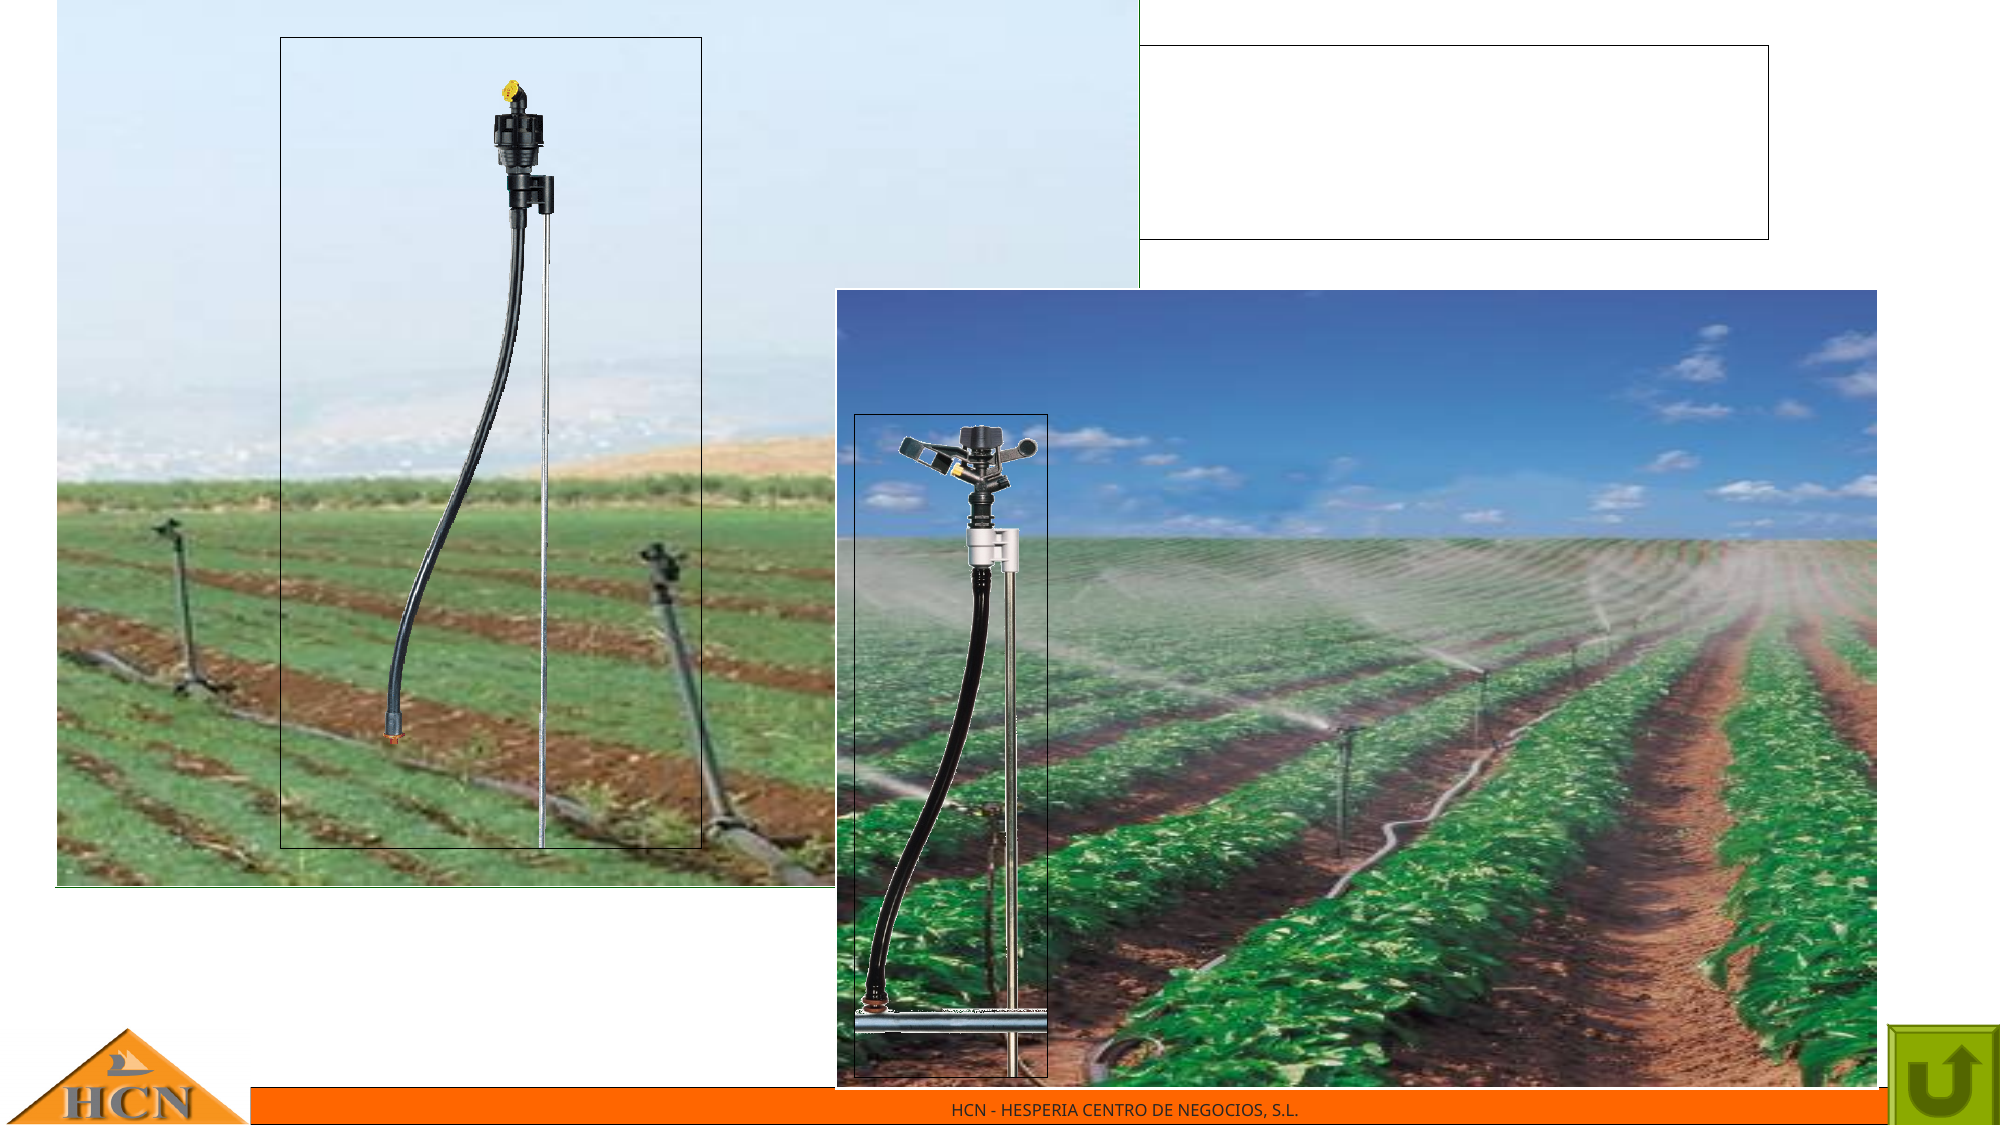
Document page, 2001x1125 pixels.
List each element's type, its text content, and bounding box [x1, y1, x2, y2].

picture [0, 1025, 251, 1125]
title [1140, 45, 1769, 240]
picture [56, 0, 1138, 886]
text_box HCN - HESPERIA CENTRO DE NEGOCIOS, S.L. [251, 1087, 1888, 1125]
picture [836, 290, 1878, 1088]
text_box [1896, 1025, 2000, 1125]
